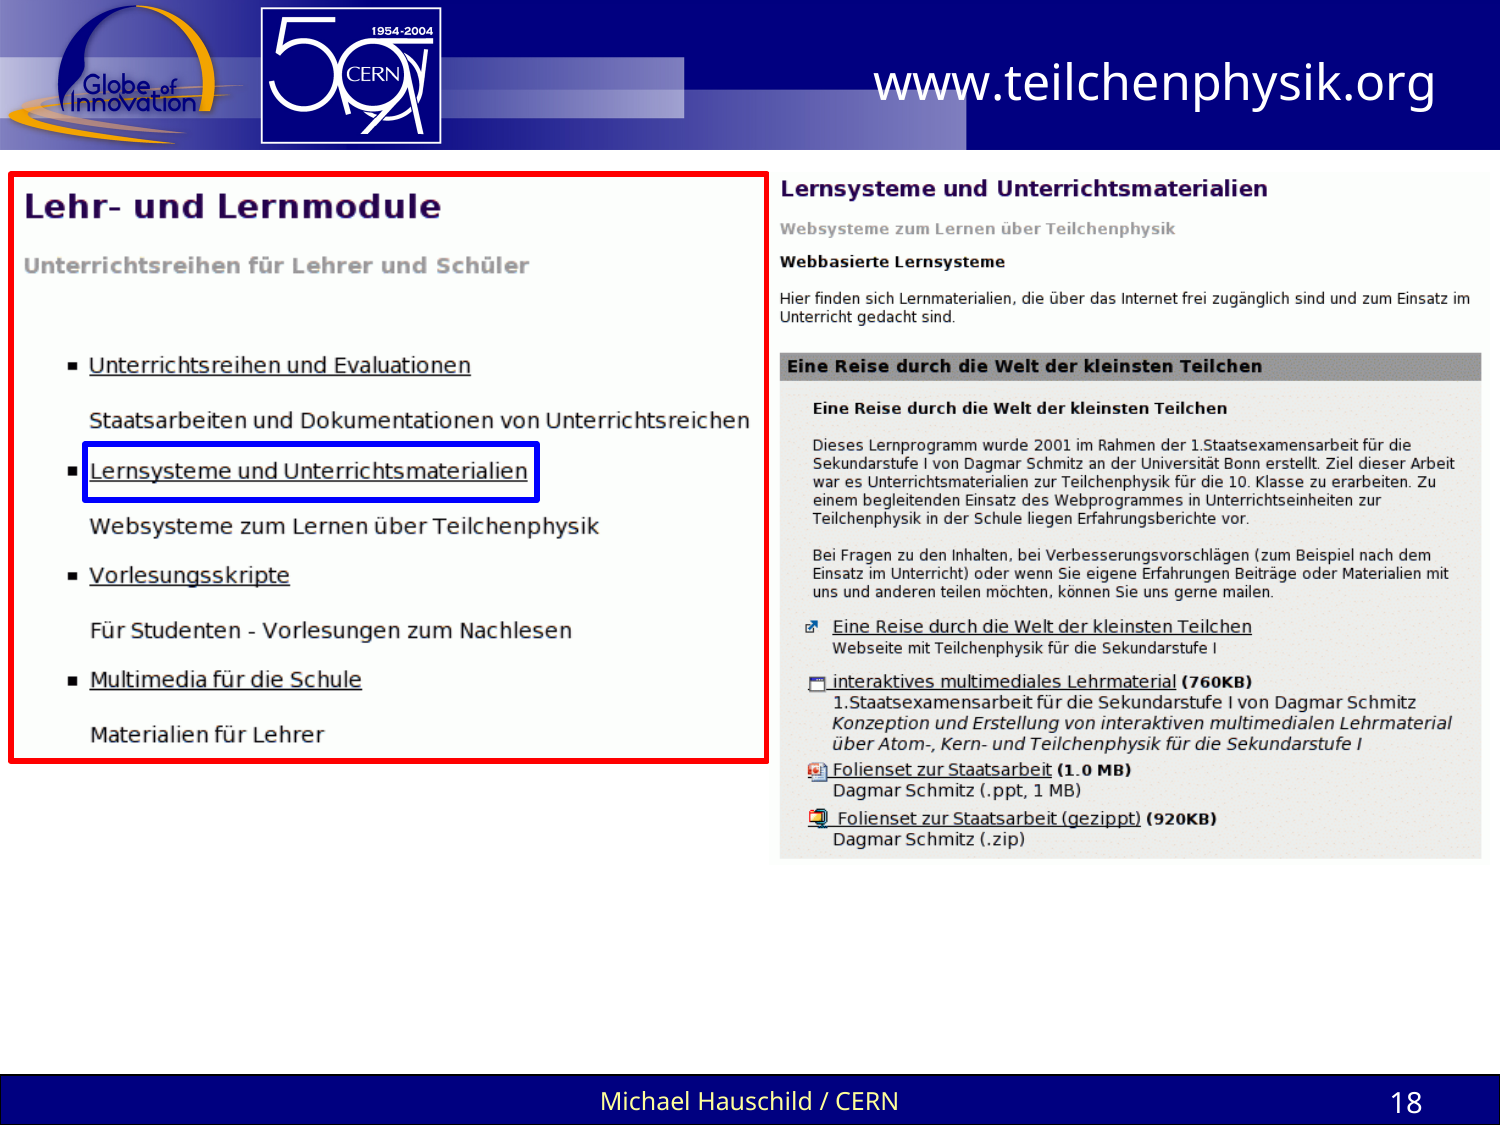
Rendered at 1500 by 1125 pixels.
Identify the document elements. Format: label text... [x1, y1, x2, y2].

picture [0, 0, 1500, 150]
picture [769, 172, 1490, 865]
picture [13, 177, 764, 758]
title www.teilchenphysik.org [450, 37, 1438, 126]
